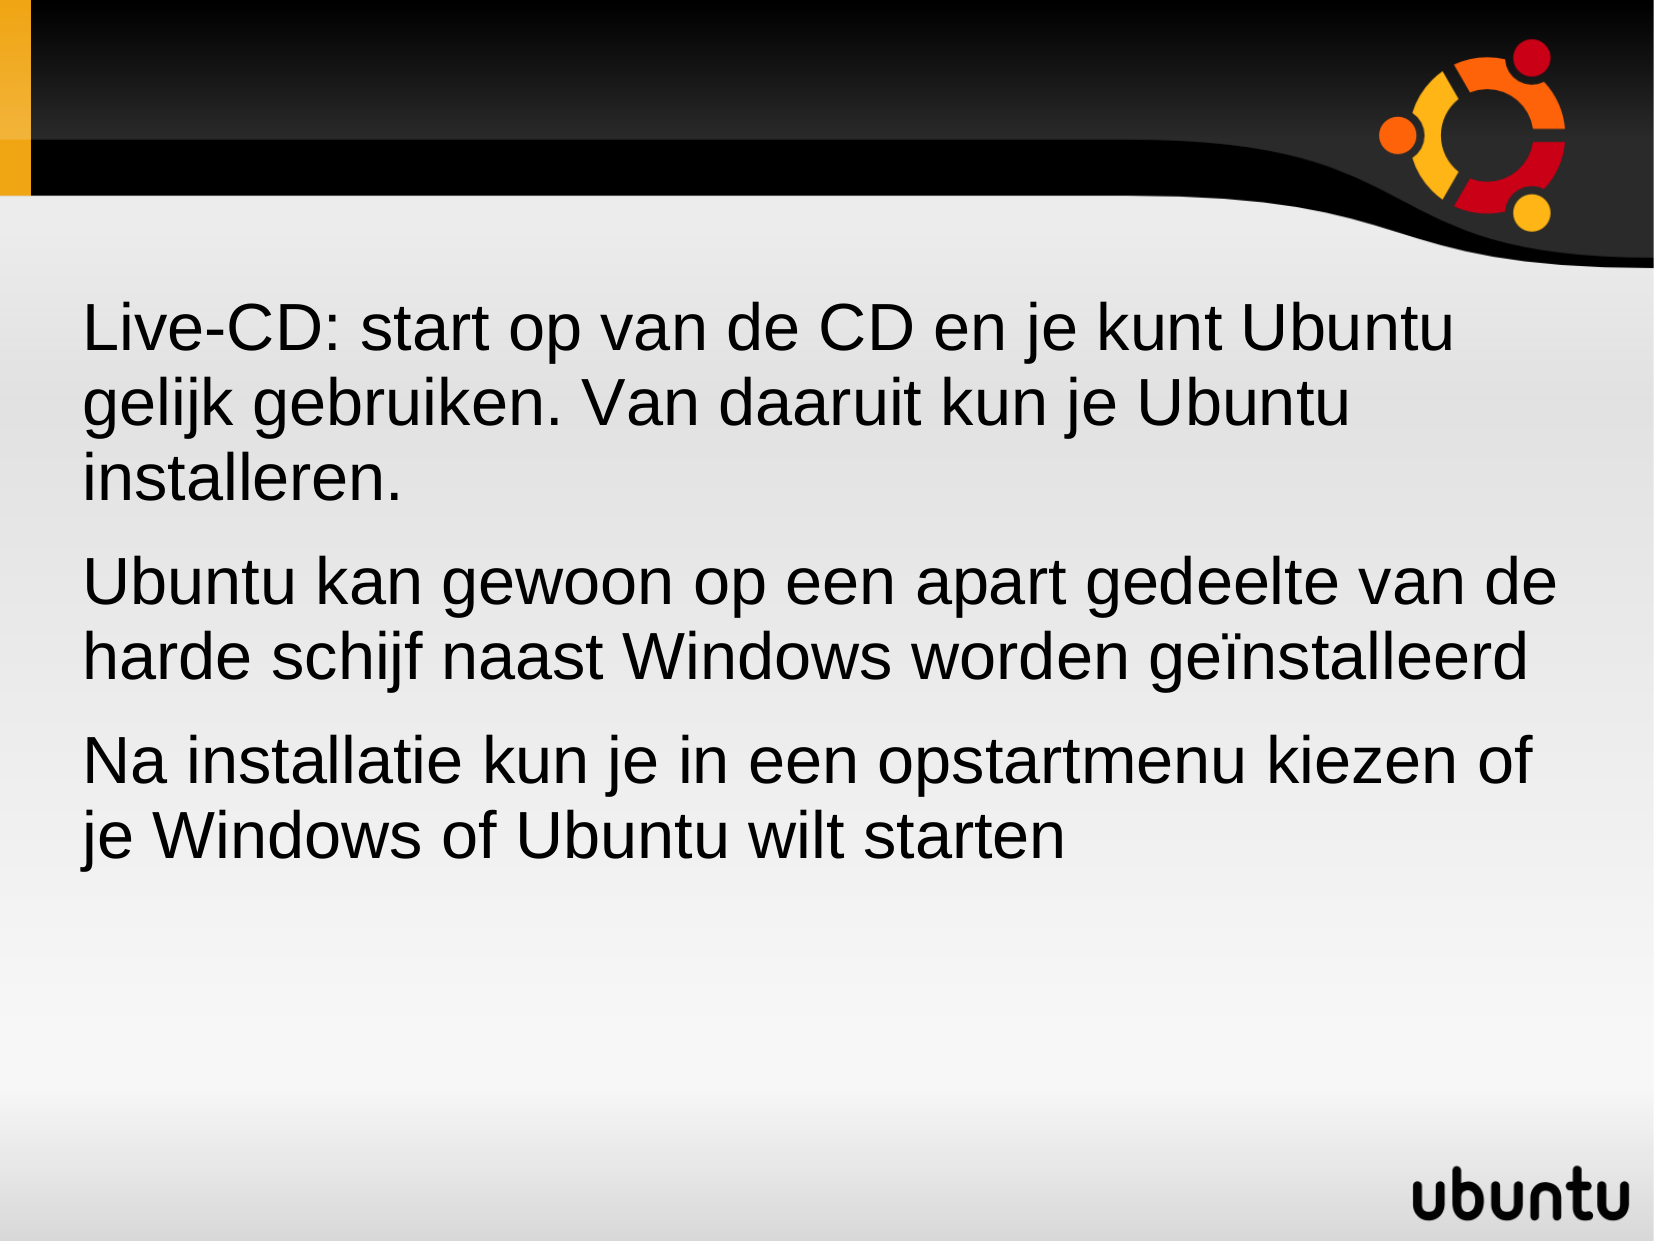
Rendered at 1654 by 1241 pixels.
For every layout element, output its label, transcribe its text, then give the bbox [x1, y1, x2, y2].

picture [0, 0, 1654, 1241]
list Live-CD: start op van de CD en je kunt Ubuntu gelijk gebruiken. Van daaruit kun je Ubuntu installeren. Ubuntu kan gewoon op een apart gedeelte van de harde schijf naast Windows worden geïnstalleerd Na installatie kun je in een opstartmenu kiezen of je Windows of Ubuntu wilt starten [82, 290, 1571, 1094]
